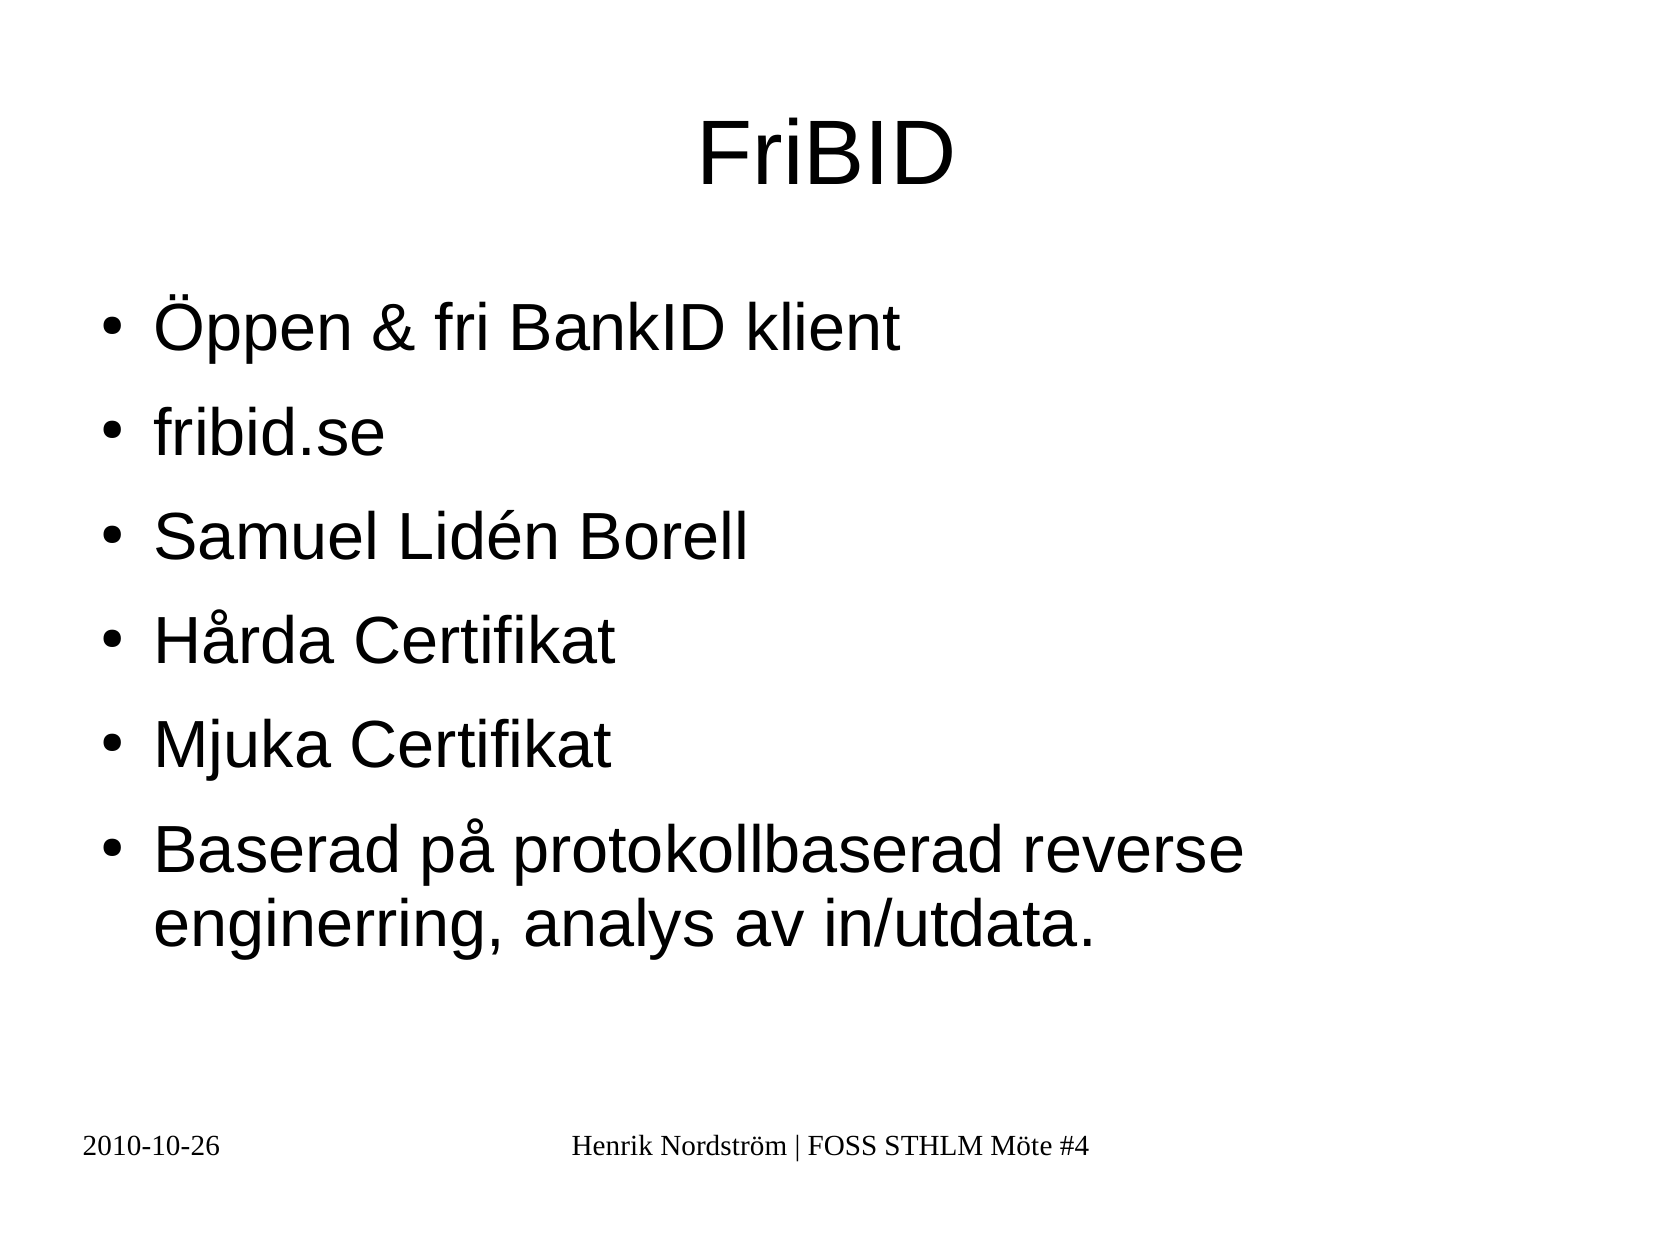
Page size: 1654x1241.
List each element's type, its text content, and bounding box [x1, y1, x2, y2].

list Öppen & fri BankID klient fribid.se Samuel Lidén Borell Hårda Certifikat Mjuka Certifikat Baserad på protokollbaserad reverse enginerring, analys av in/utdata. [82, 290, 1571, 1094]
title FriBID [82, 56, 1571, 250]
